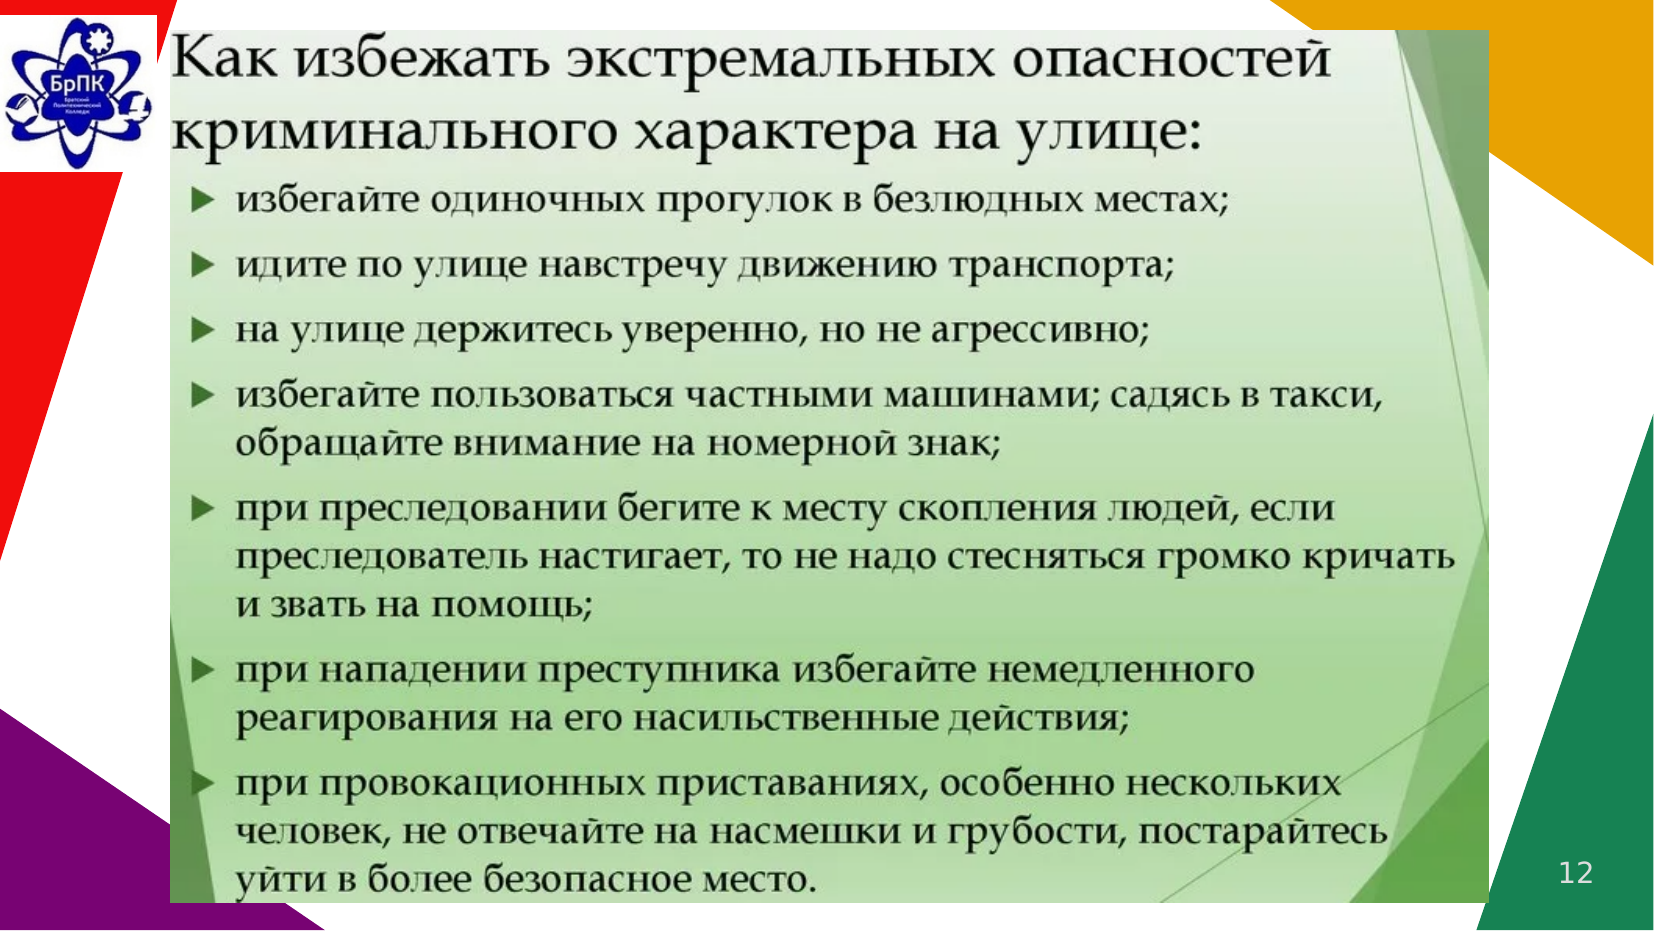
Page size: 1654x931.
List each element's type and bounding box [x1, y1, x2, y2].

picture [0, 15, 157, 172]
picture [170, 30, 1489, 903]
